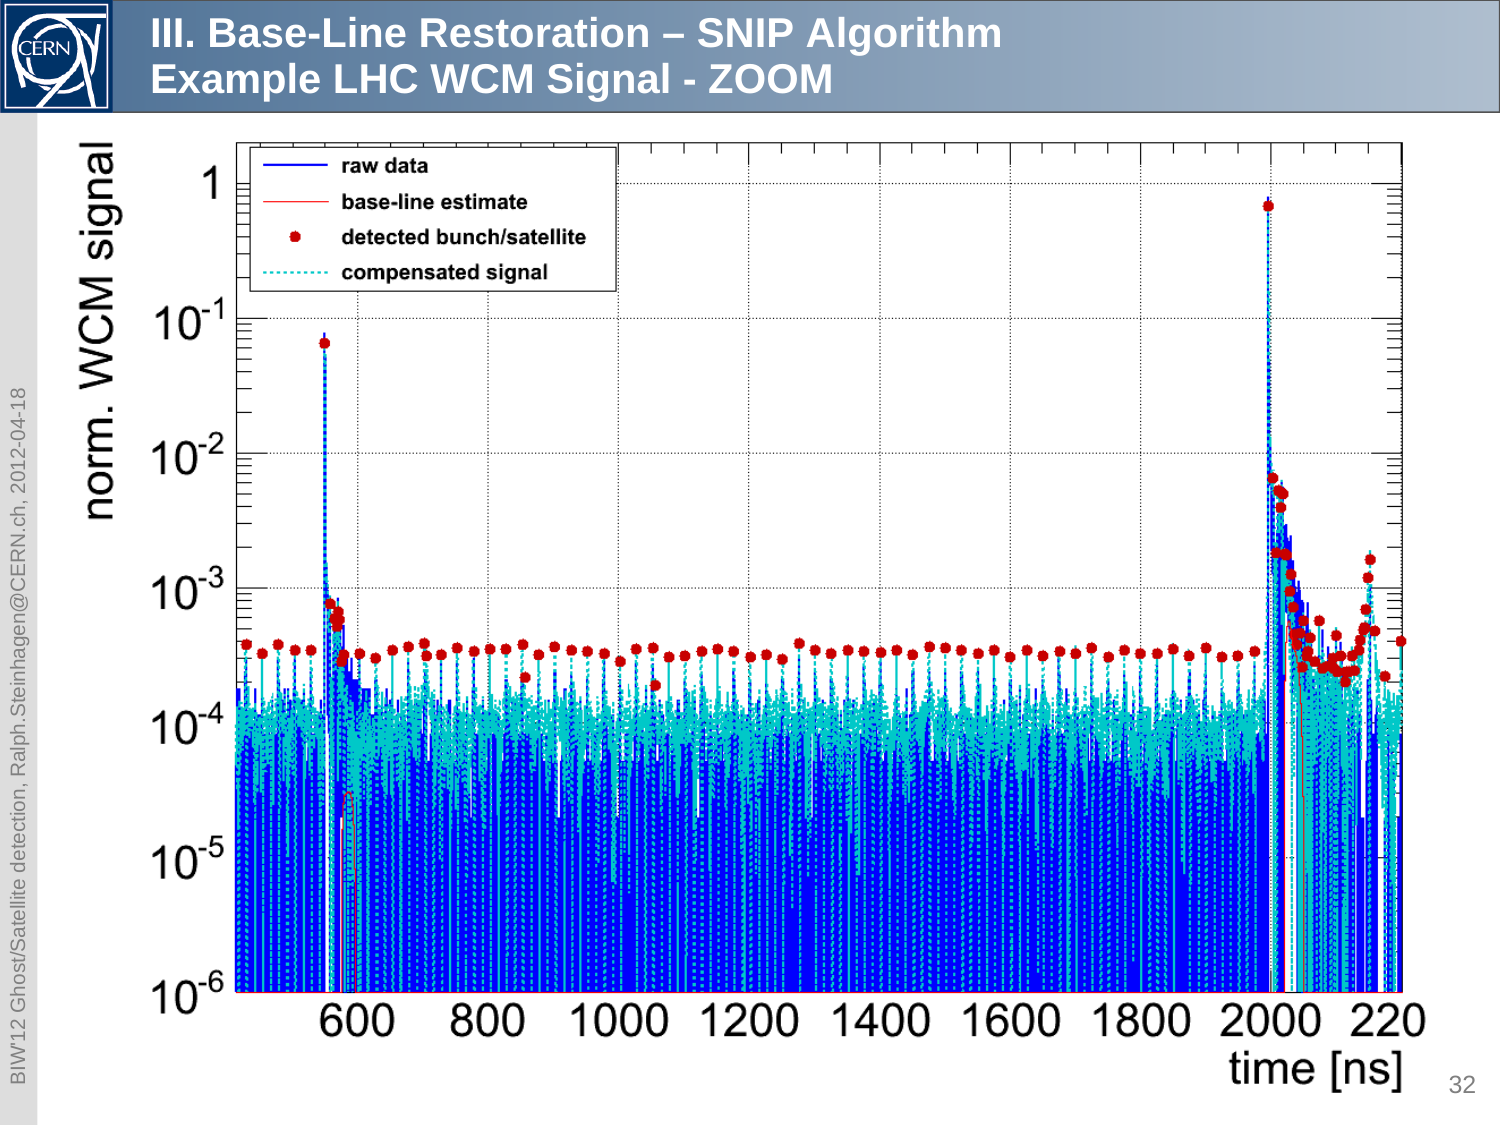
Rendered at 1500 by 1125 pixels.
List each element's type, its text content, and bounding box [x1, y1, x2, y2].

picture [0, 0, 113, 113]
picture [74, 123, 1429, 1111]
title III. Base-Line Restoration – SNIP Algorithm Example LHC WCM Signal - ZOOM [150, 0, 1201, 113]
